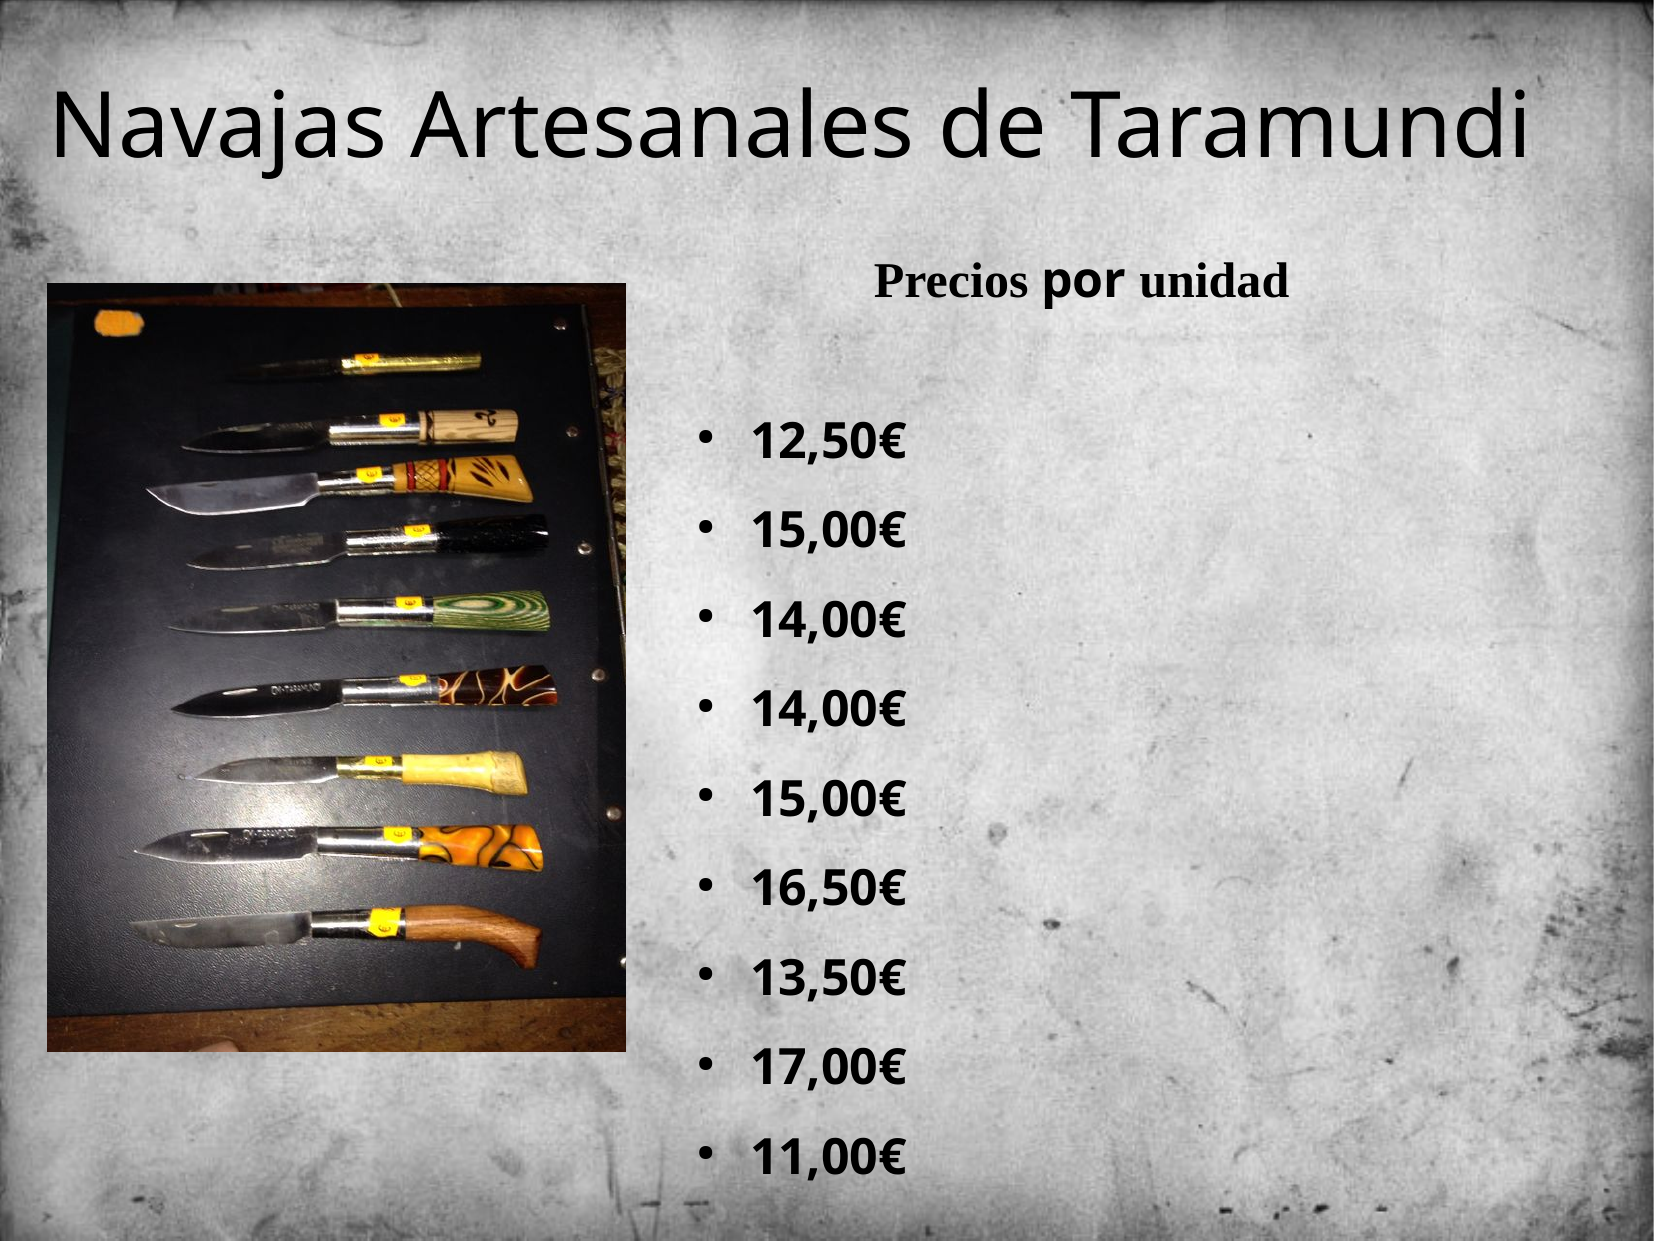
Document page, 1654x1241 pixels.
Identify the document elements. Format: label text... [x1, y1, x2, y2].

picture [0, 0, 1654, 1241]
list Precios por unidad [874, 248, 1606, 364]
list 12,50€ 15,00€ 14,00€ 14,00€ 15,00€ 16,50€ 13,50€ 17,00€ 11,00€ [661, 318, 1512, 1241]
title Navajas Artesanales de Taramundi [47, 17, 1536, 225]
